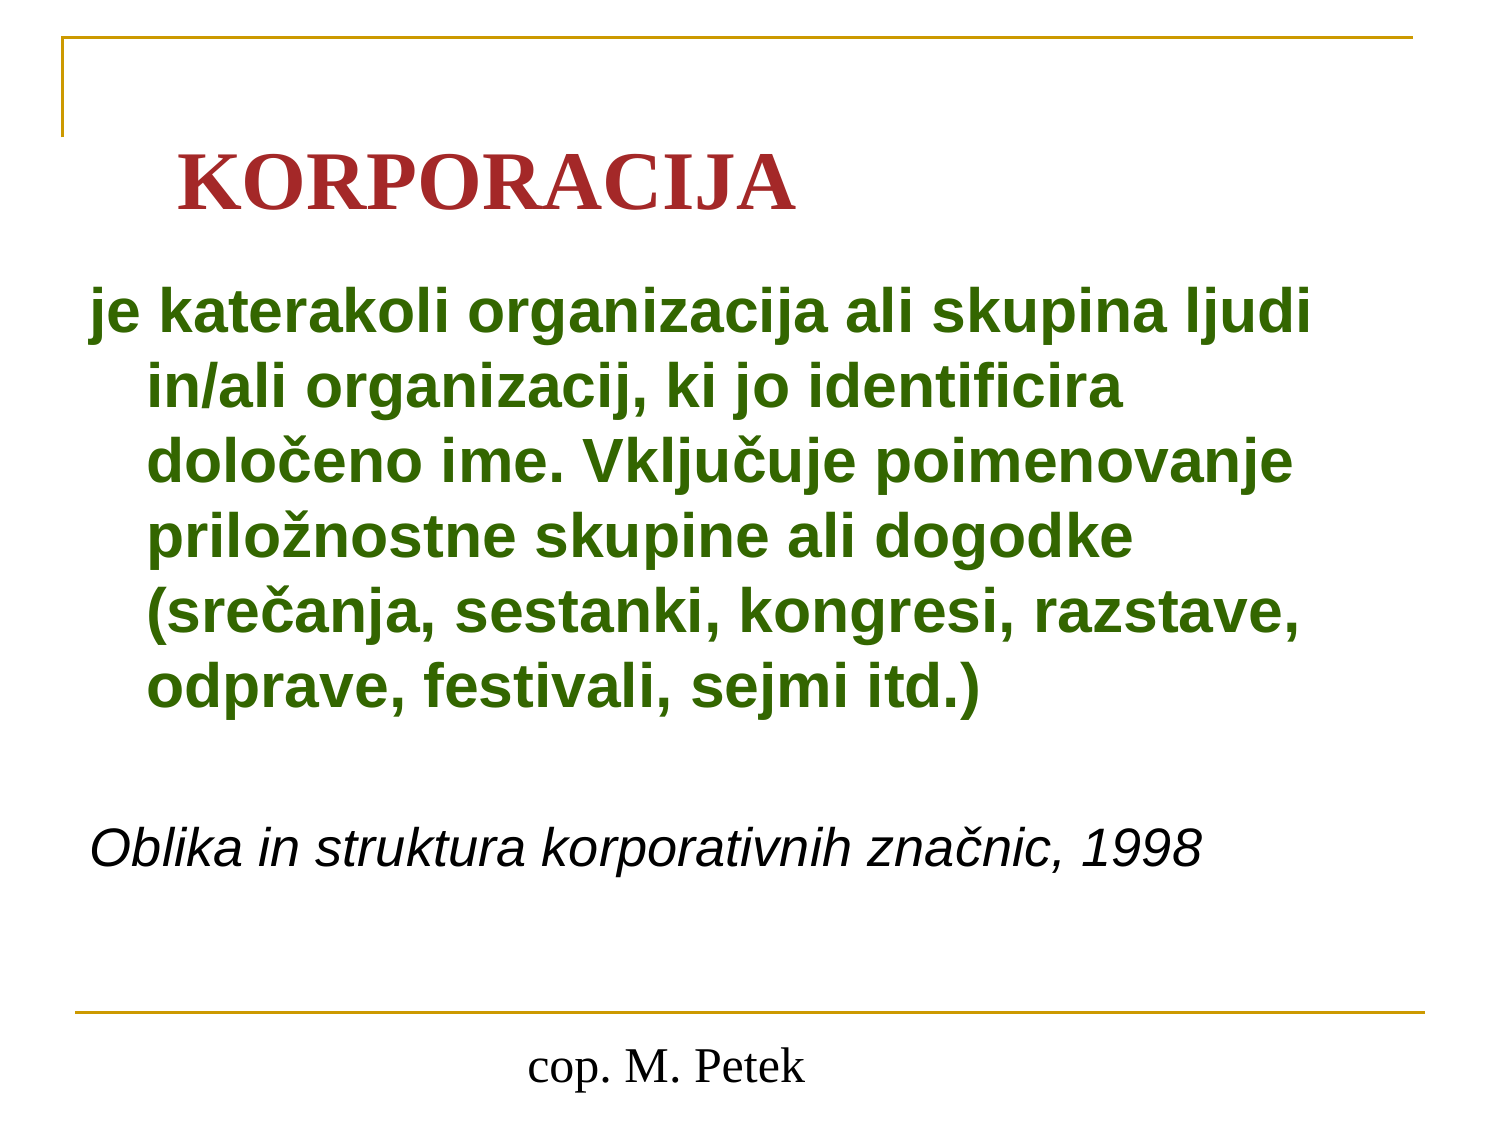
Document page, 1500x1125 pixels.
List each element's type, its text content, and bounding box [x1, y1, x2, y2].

list je katerakoli organizacija ali skupina ljudi in/ali organizacij, ki jo identificira določeno ime. Vključuje poimenovanje priložnostne skupine ali dogodke (srečanja, sestanki, kongresi, razstave, odprave, festivali, sejmi itd.) Oblika in struktura korporativnih značnic, 1998 [75, 262, 1426, 1006]
text_box KORPORACIJA [162, 118, 1438, 235]
title [225, 0, 1500, 111]
